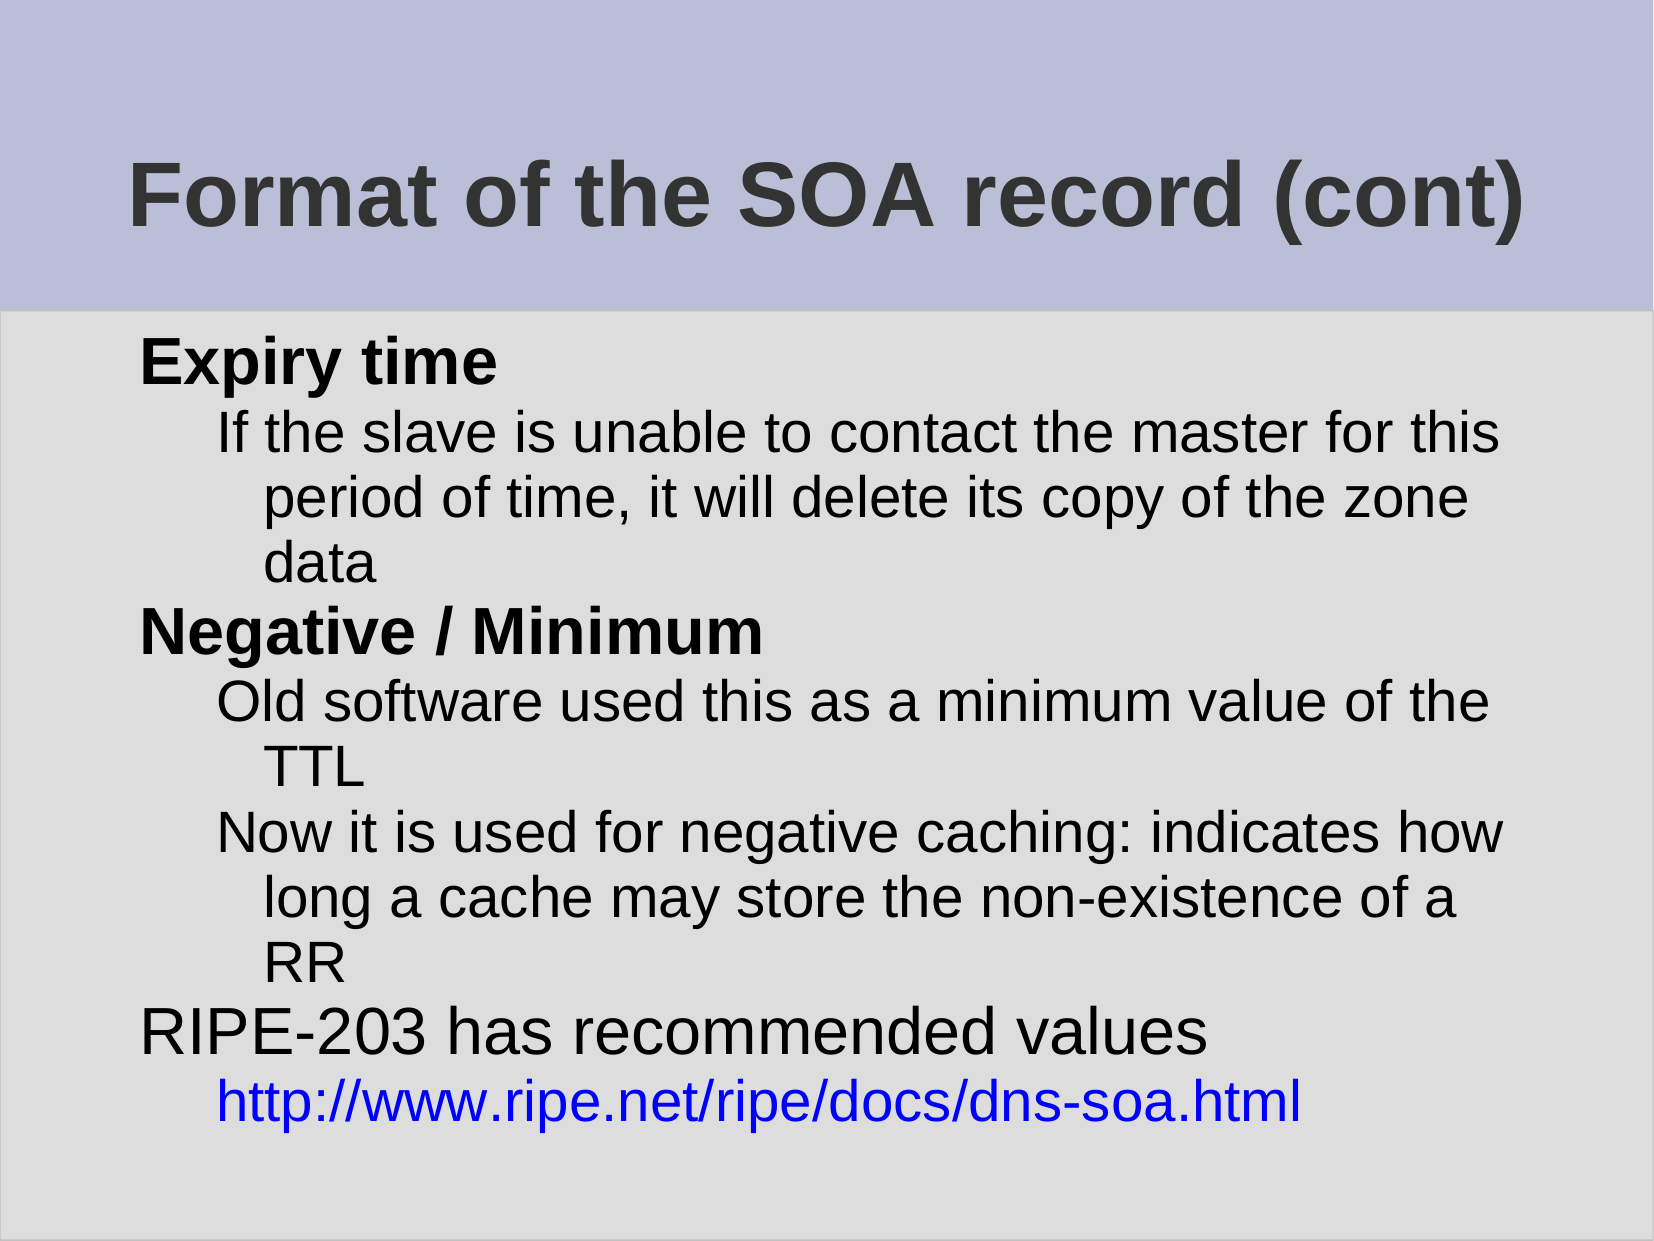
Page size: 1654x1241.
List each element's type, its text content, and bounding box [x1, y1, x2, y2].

title Format of the SOA record (cont) [121, 91, 1534, 299]
list Expiry time If the slave is unable to contact the master for this period of time, it will delete its copy of the zone data Negative / Minimum Old software used this as a minimum value of the TTL Now it is used for negative caching: indicates how long a cache may store the non-existence of a RR RIPE-203 has recommended values http://www.ripe.net/ripe/docs/dns-soa.html [121, 320, 1534, 1195]
